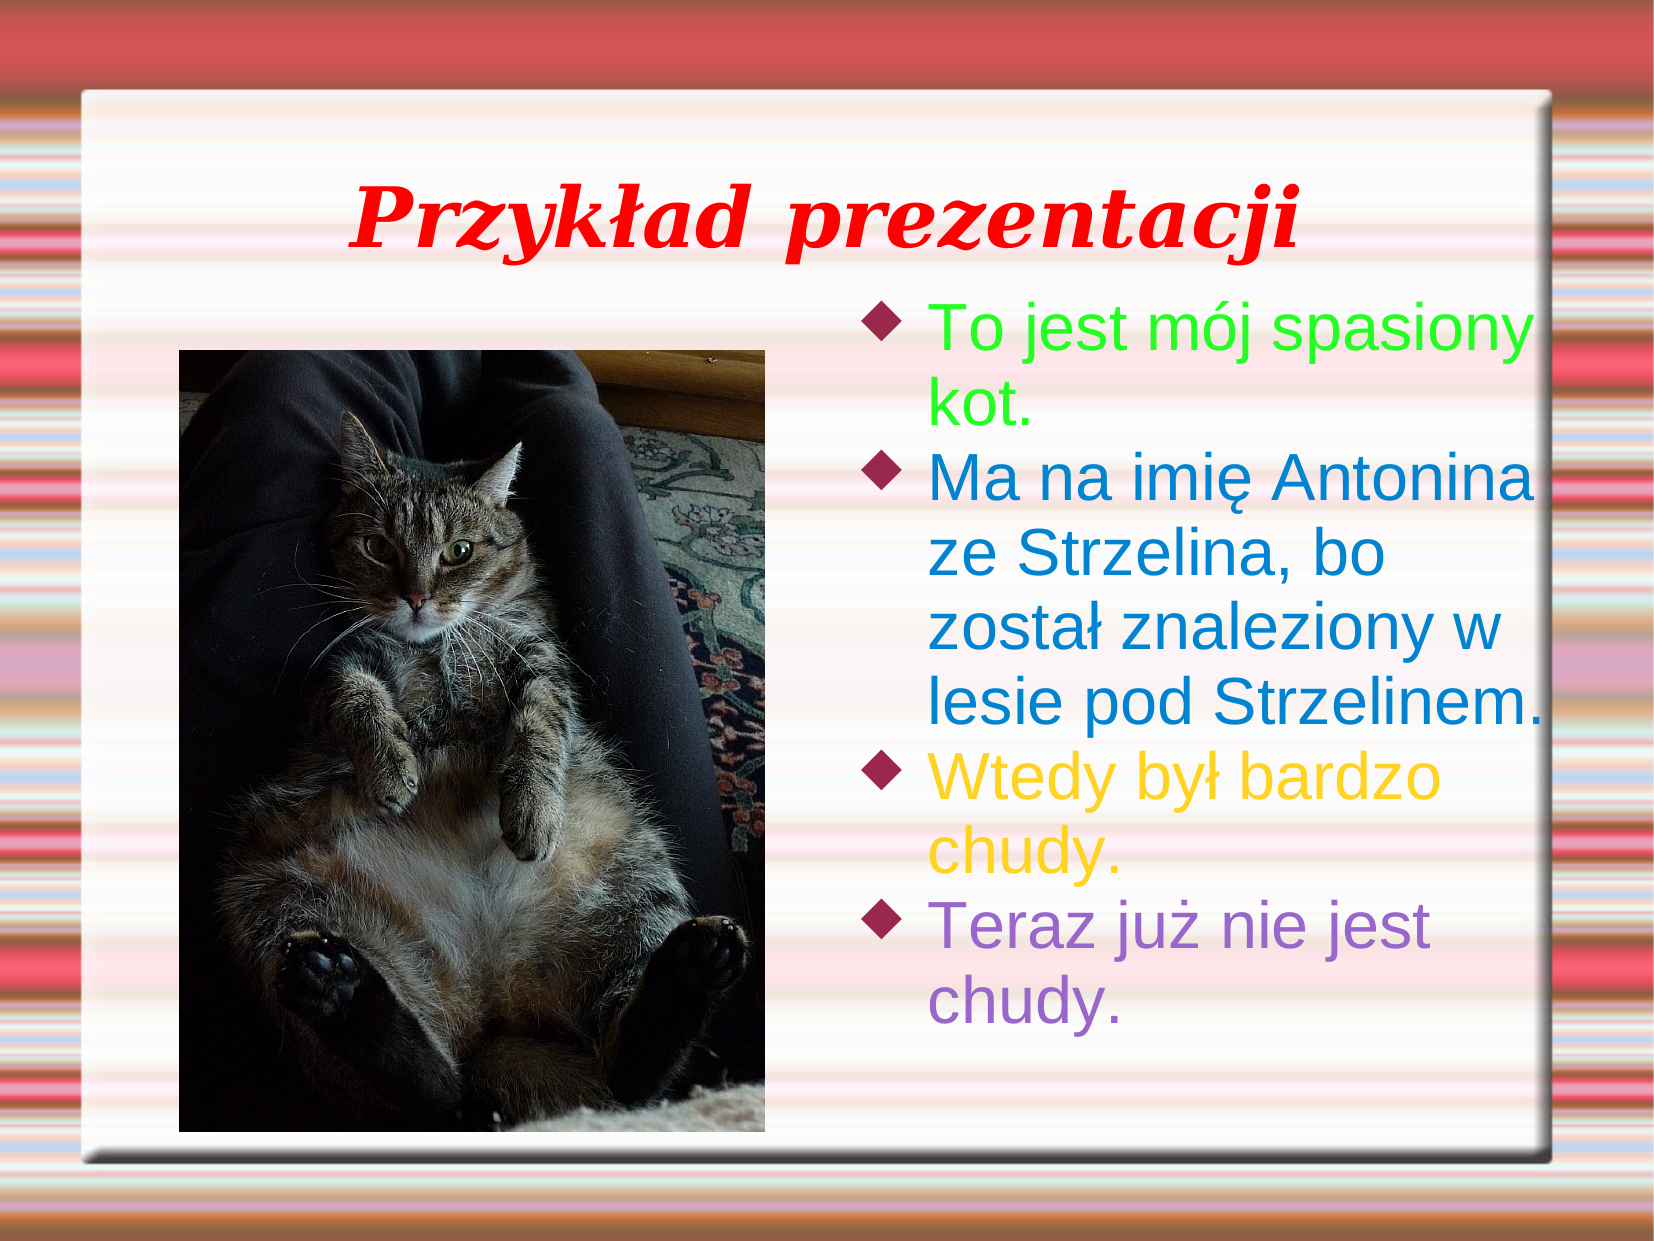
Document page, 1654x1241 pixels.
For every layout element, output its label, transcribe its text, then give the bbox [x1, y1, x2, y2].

list To jest mój spasiony kot. Ma na imię Antonina ze Strzelina, bo został znaleziony w lesie pod Strzelinem. Wtedy był bardzo chudy. Teraz już nie jest chudy. [845, 290, 1572, 1094]
title Przykład prezentacji [121, 114, 1534, 322]
picture [0, 0, 1654, 1241]
